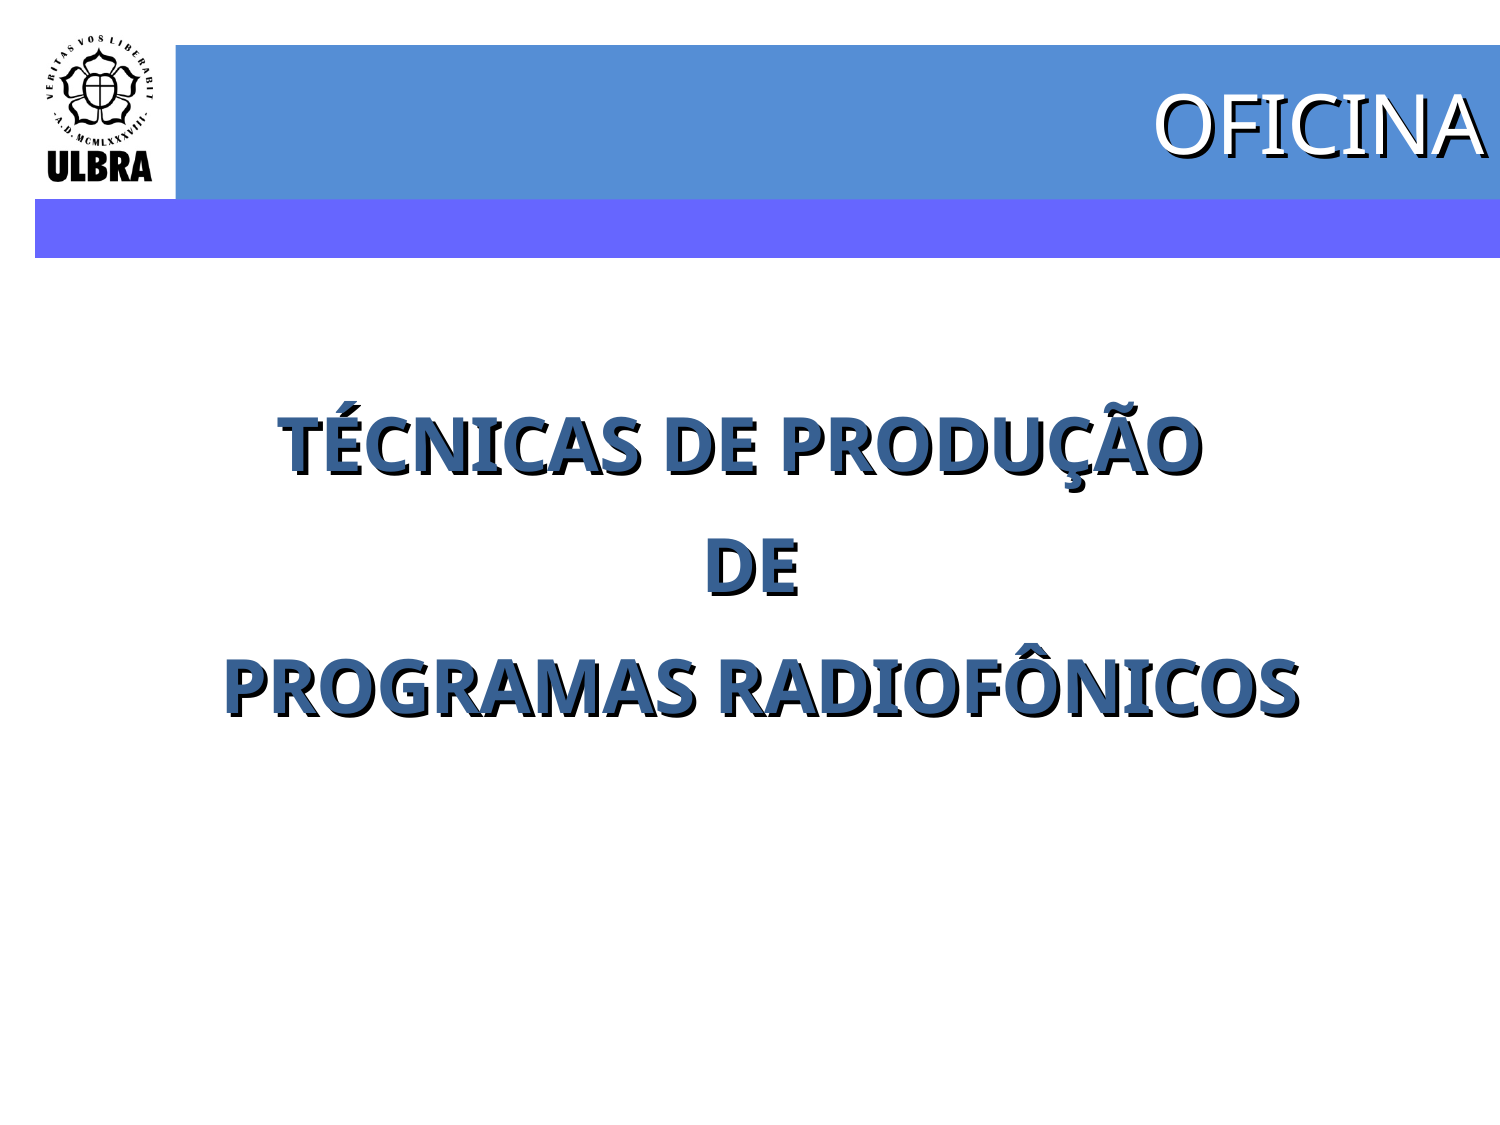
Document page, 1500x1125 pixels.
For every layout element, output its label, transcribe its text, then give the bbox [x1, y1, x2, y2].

list TÉCNICAS DE PRODUÇÃO DE PROGRAMAS RADIOFÔNICOS [75, 262, 1426, 1006]
title OFICINA [175, 45, 1500, 200]
picture [46, 35, 153, 182]
